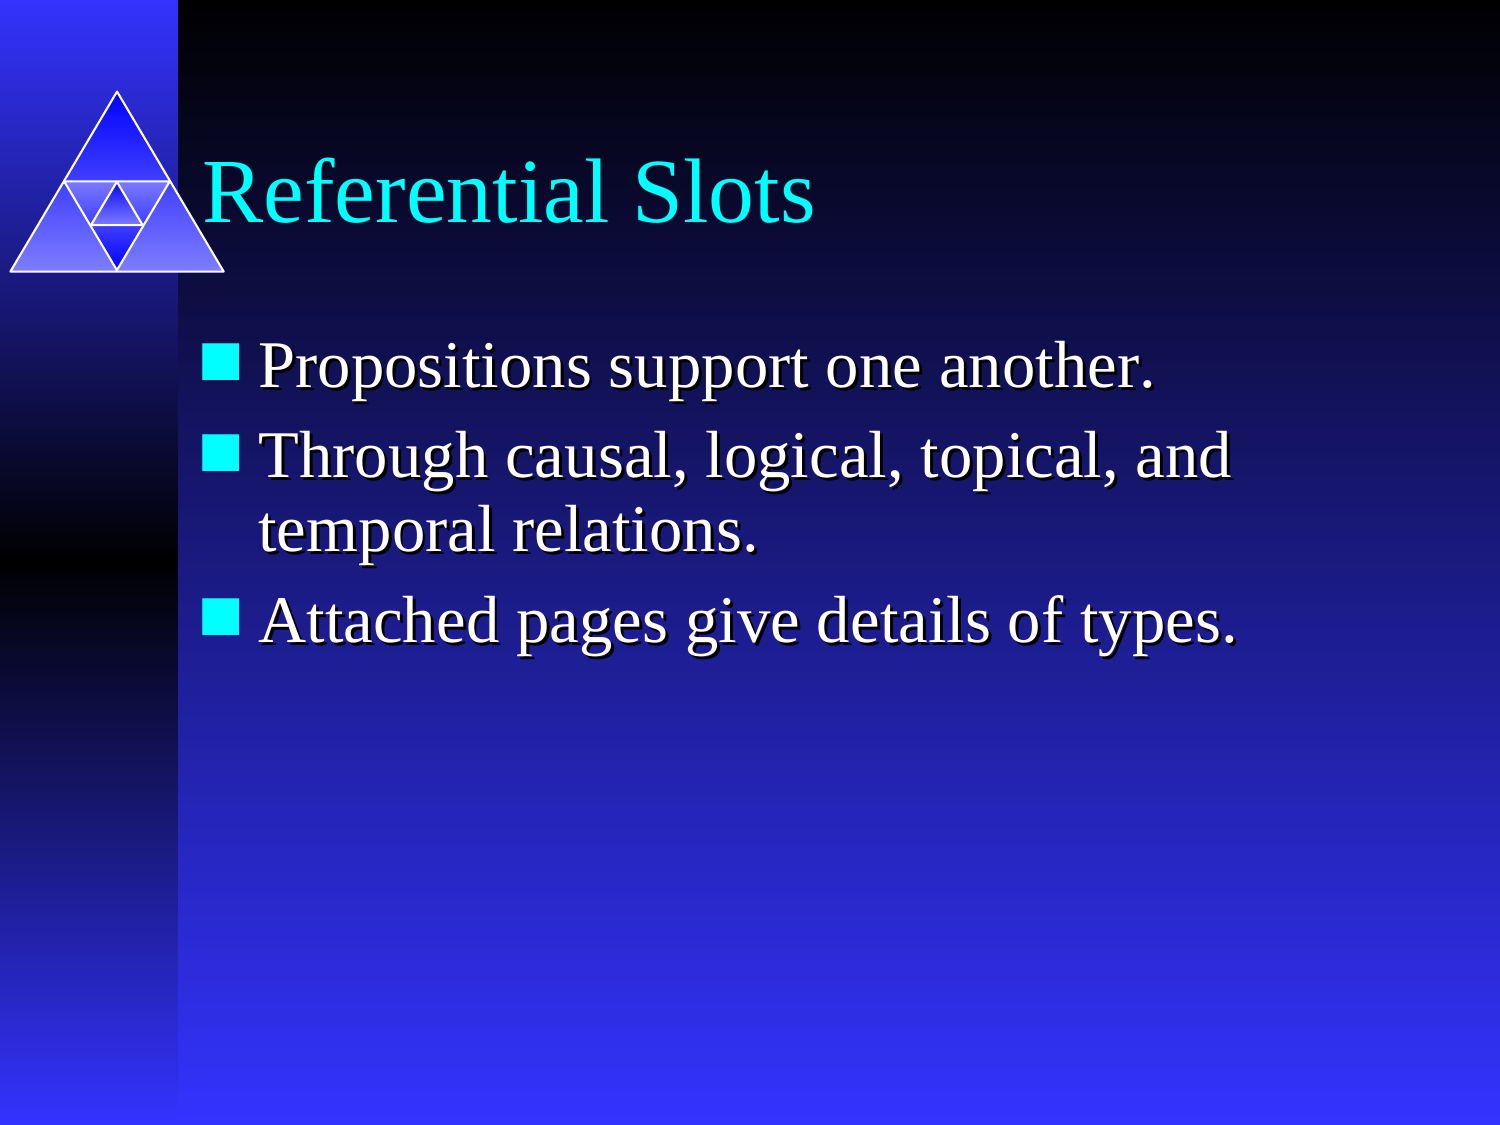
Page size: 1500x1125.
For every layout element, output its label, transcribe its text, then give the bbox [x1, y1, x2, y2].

list Propositions support one another. Through causal, logical, topical, and temporal relations. Attached pages give details of types. [187, 324, 1463, 1001]
title Referential Slots [187, 99, 1463, 288]
